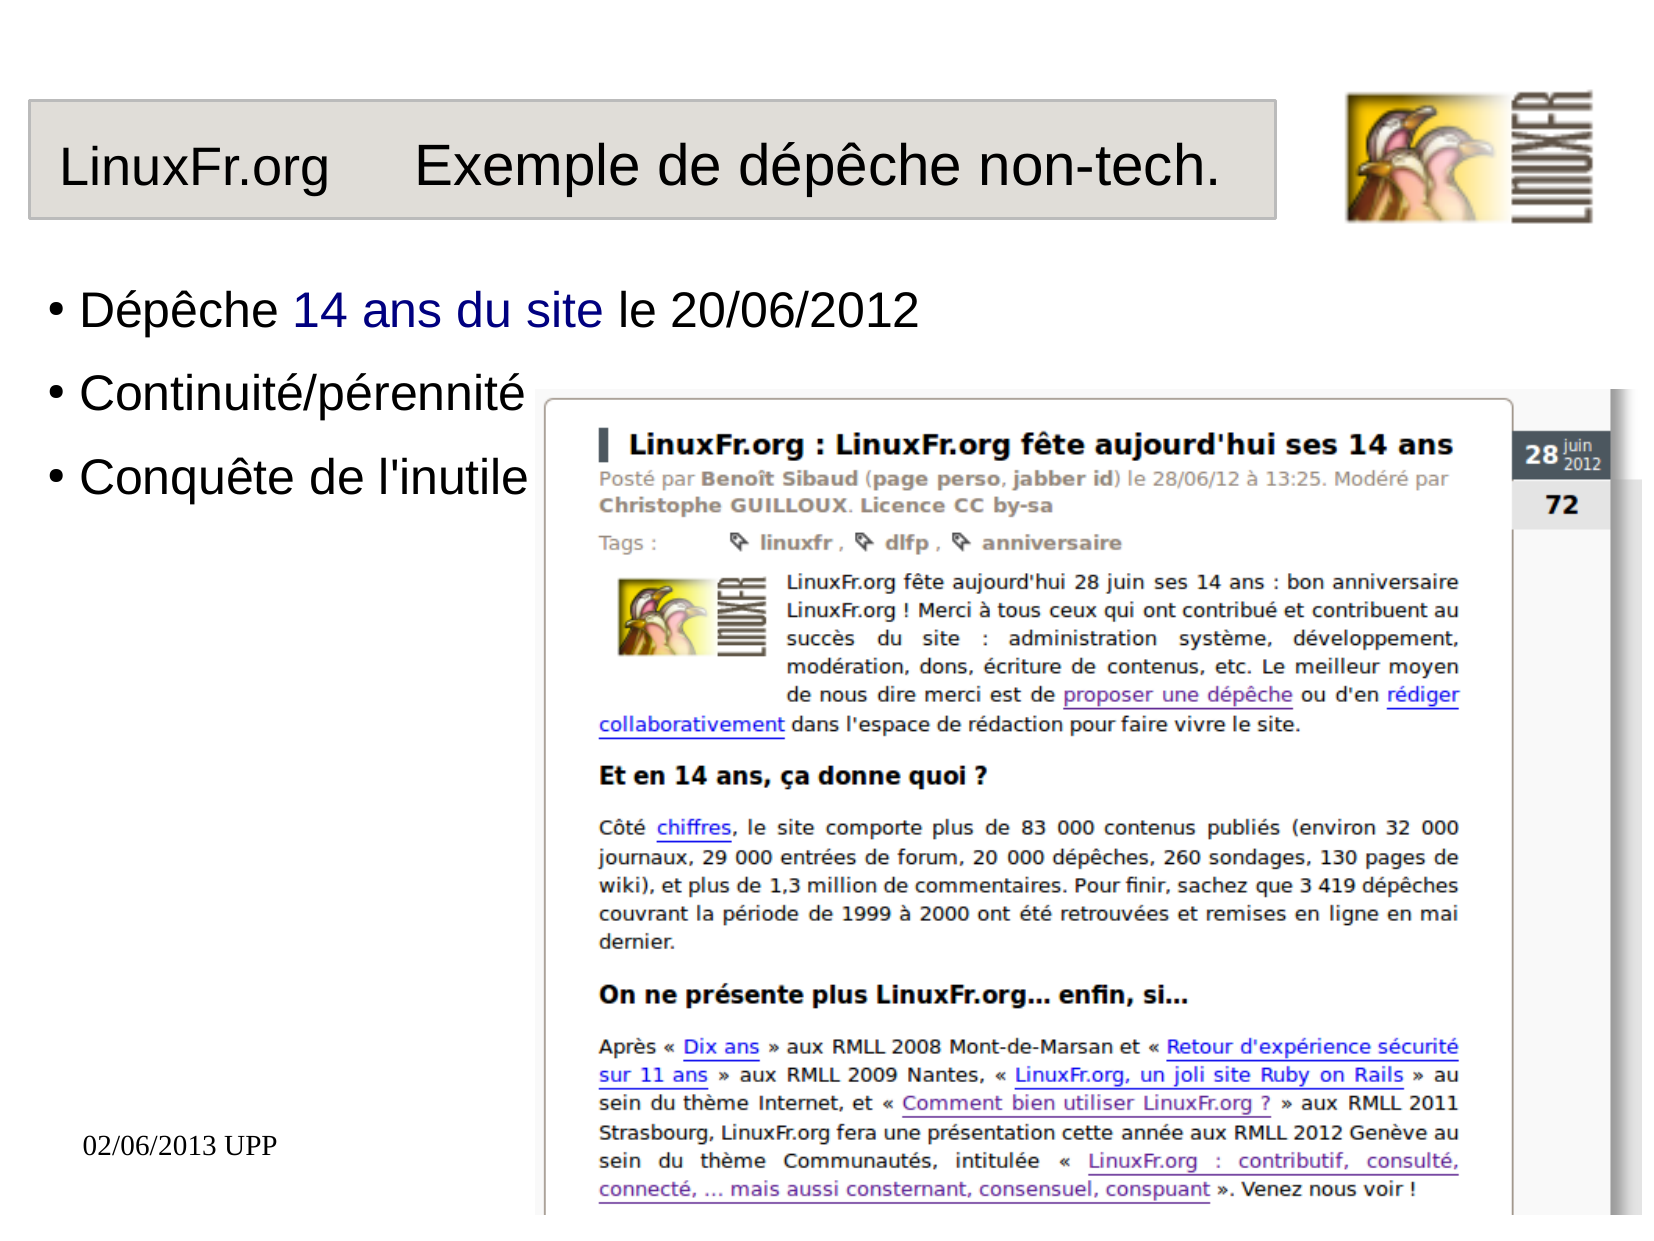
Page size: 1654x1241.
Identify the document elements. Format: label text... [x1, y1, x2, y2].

picture [535, 389, 1642, 1215]
text_box Dépêche 14 ans du site le 20/06/2012 Continuité/pérennité Conquête de l'inutile [11, 253, 1459, 1058]
title LinuxFr.org Exemple de dépêche non-tech. [29, 100, 1276, 219]
picture [1341, 88, 1601, 229]
